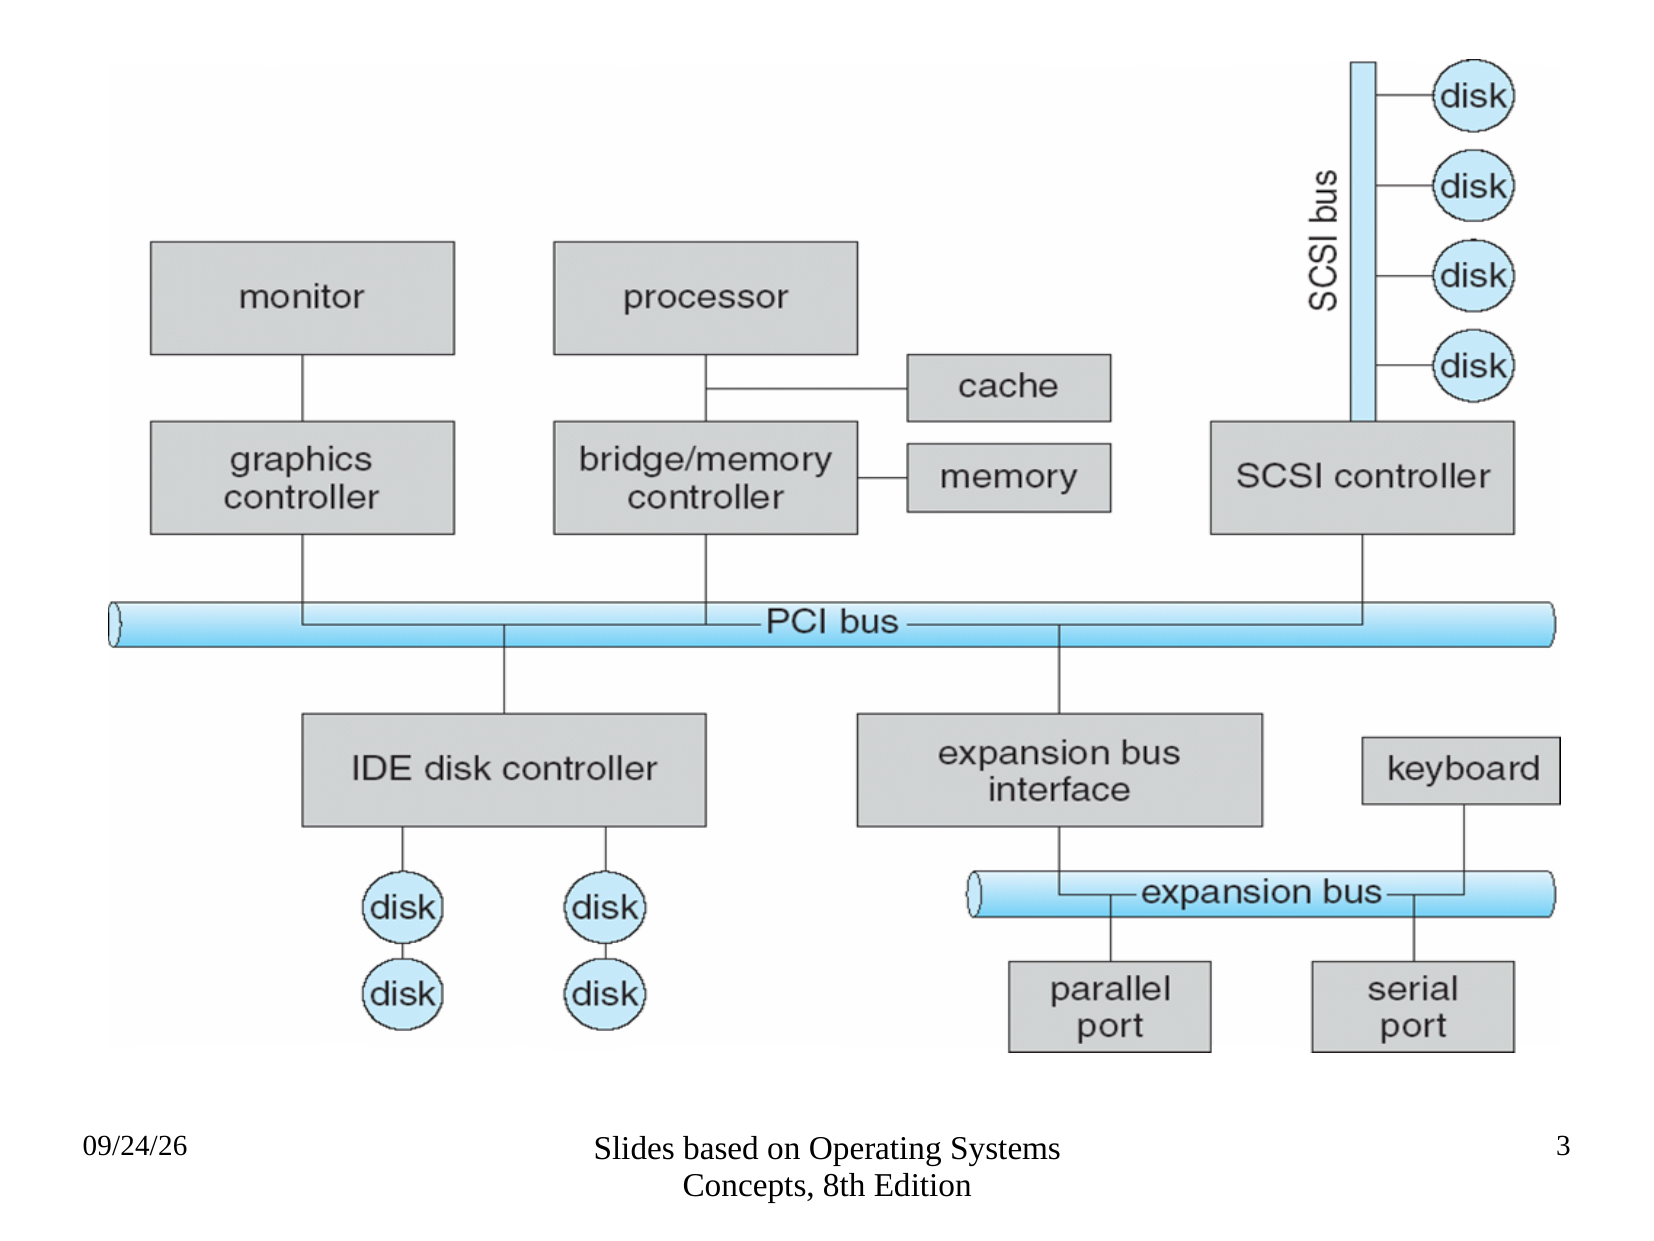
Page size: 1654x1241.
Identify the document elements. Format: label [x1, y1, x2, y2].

picture [108, 59, 1561, 1053]
